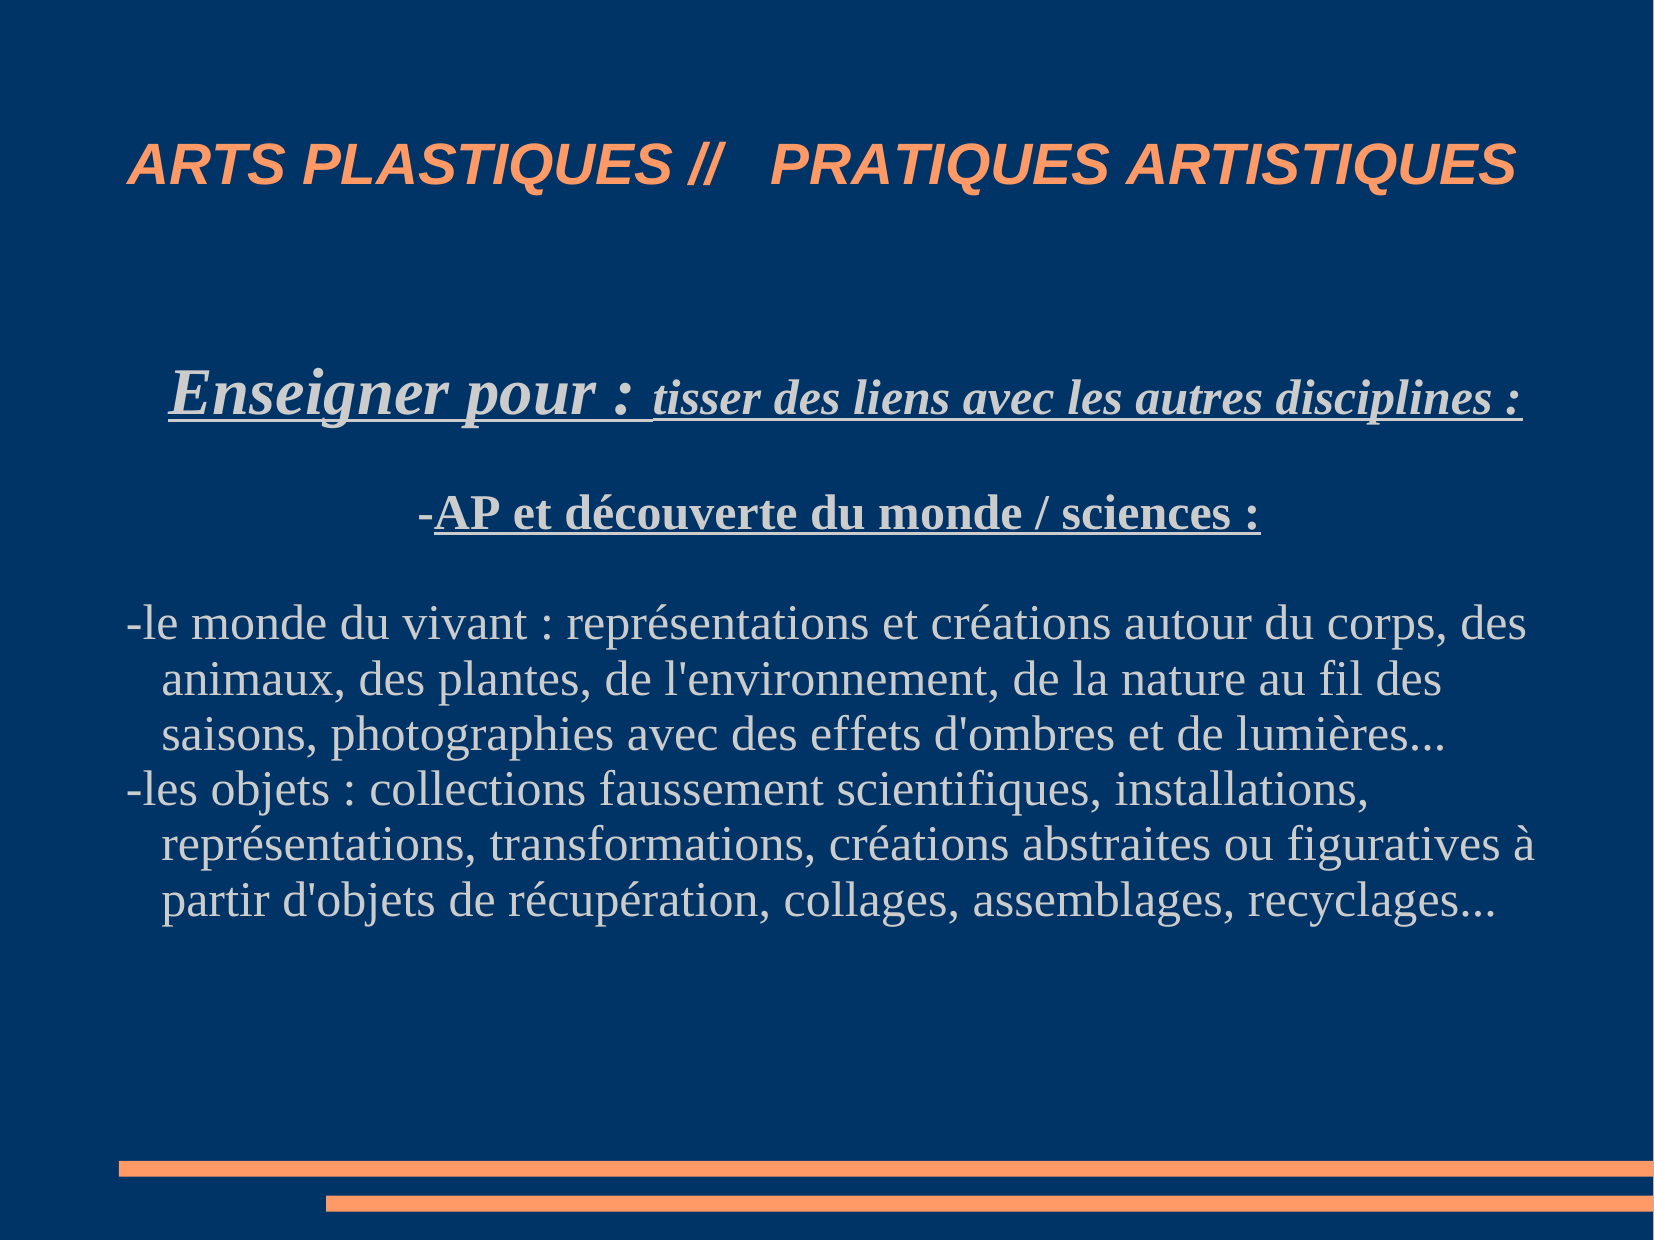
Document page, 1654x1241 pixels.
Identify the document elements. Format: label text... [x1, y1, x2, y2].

subtitle Enseigner pour : tisser des liens avec les autres disciplines : -AP et découverte du monde / sciences : -le monde du vivant : représentations et créations autour du corps, des animaux, des plantes, de l'environnement, de la nature au fil des saisons, photographies avec des effets d'ombres et de lumières... -les objets : collections faussement scientifiques, installations, représentations, transformations, créations abstraites ou figuratives à partir d'objets de récupération, collages, assemblages, recyclages... [125, 236, 1565, 1047]
title ARTS PLASTIQUES // PRATIQUES ARTISTIQUES [123, 29, 1536, 355]
